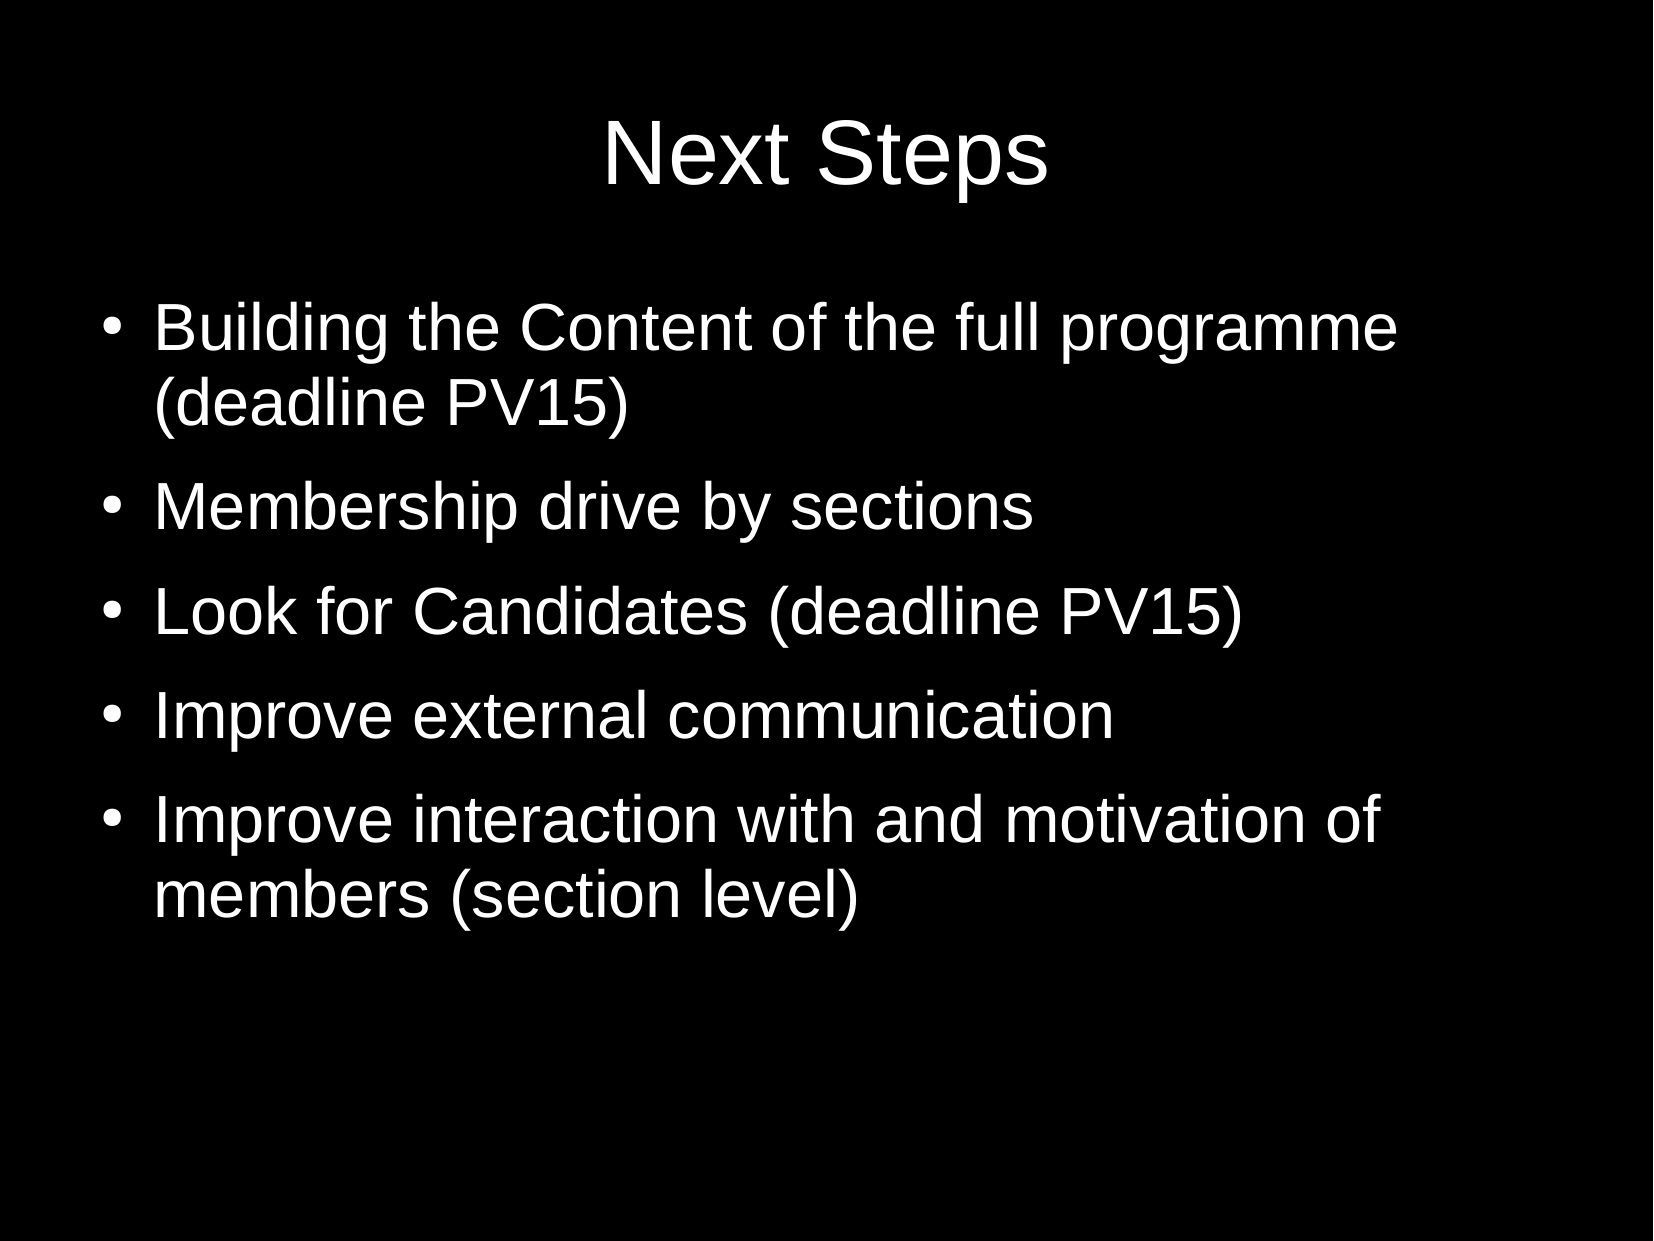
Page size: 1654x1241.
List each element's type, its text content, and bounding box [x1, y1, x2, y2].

title Next Steps [82, 49, 1571, 257]
list Building the Content of the full programme (deadline PV15) Membership drive by sections Look for Candidates (deadline PV15) Improve external communication Improve interaction with and motivation of members (section level) [82, 290, 1571, 1010]
